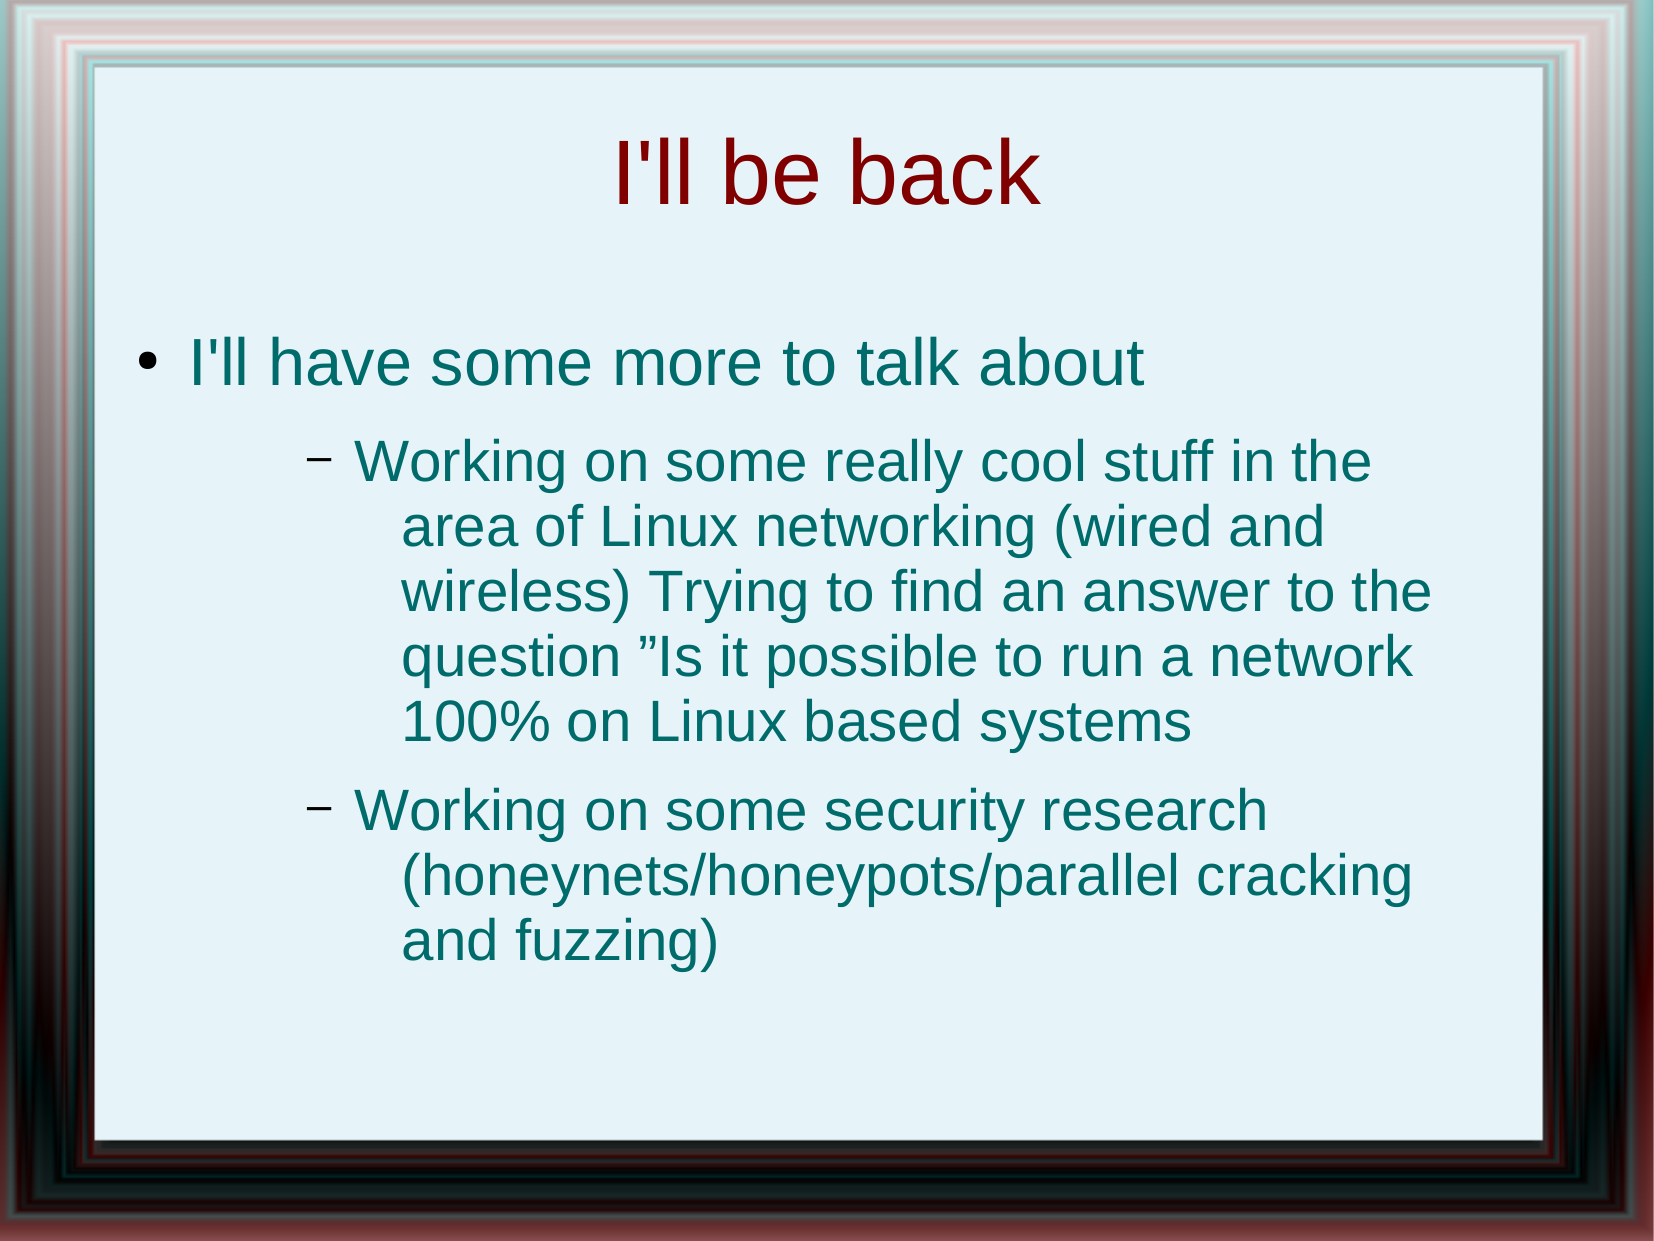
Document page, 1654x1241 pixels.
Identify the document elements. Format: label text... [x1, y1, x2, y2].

picture [0, 0, 1654, 1241]
title I'll be back [118, 95, 1536, 250]
list I'll have some more to talk about Working on some really cool stuff in the area of Linux networking (wired and wireless) Trying to find an answer to the question ”Is it possible to run a network 100% on Linux based systems Working on some security research (honeynets/honeypots/parallel cracking and fuzzing) [118, 324, 1506, 1129]
